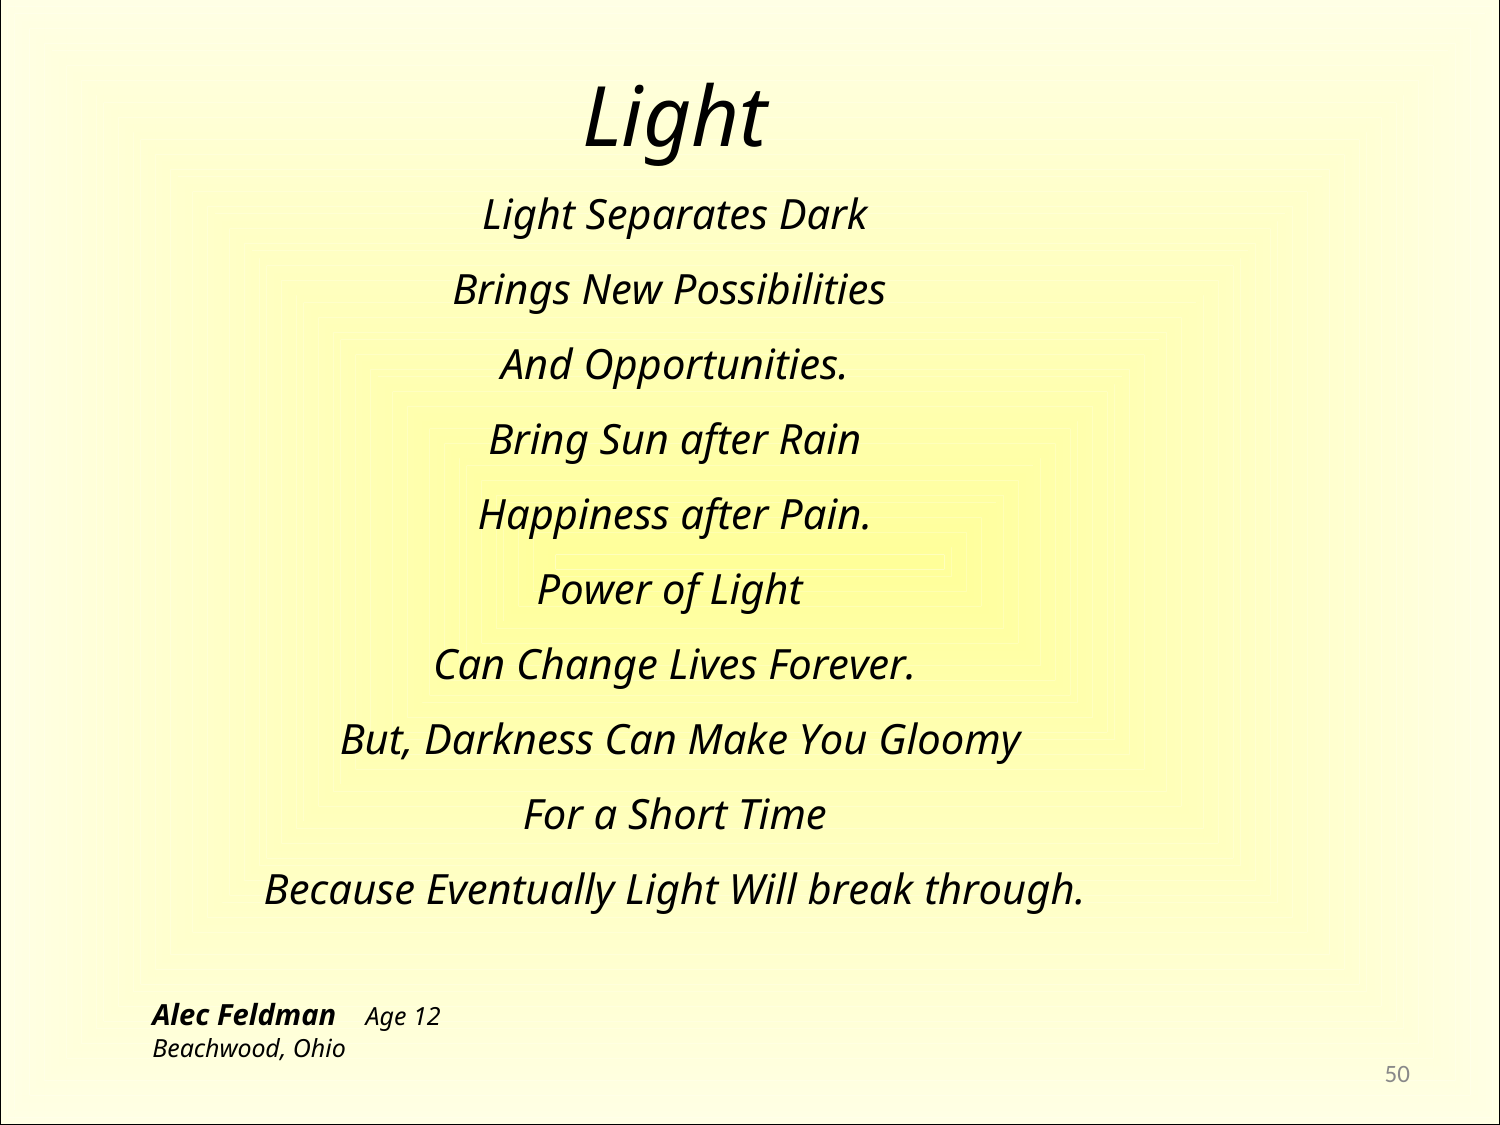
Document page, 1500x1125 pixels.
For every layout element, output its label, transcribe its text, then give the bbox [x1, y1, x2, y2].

text_box [0, 0, 1500, 1125]
text_box <number> [1074, 1042, 1426, 1103]
text_box Light Light Separates Dark Brings New Possibilities And Opportunities. Bring Sun after Rain Happiness after Pain. Power of Light Can Change Lives Forever. But, Darkness Can Make You Gloomy For a Short Time Because Eventually Light Will break through. Alec Feldman Age 12 Beachwood, Ohio [137, 5, 1213, 1071]
